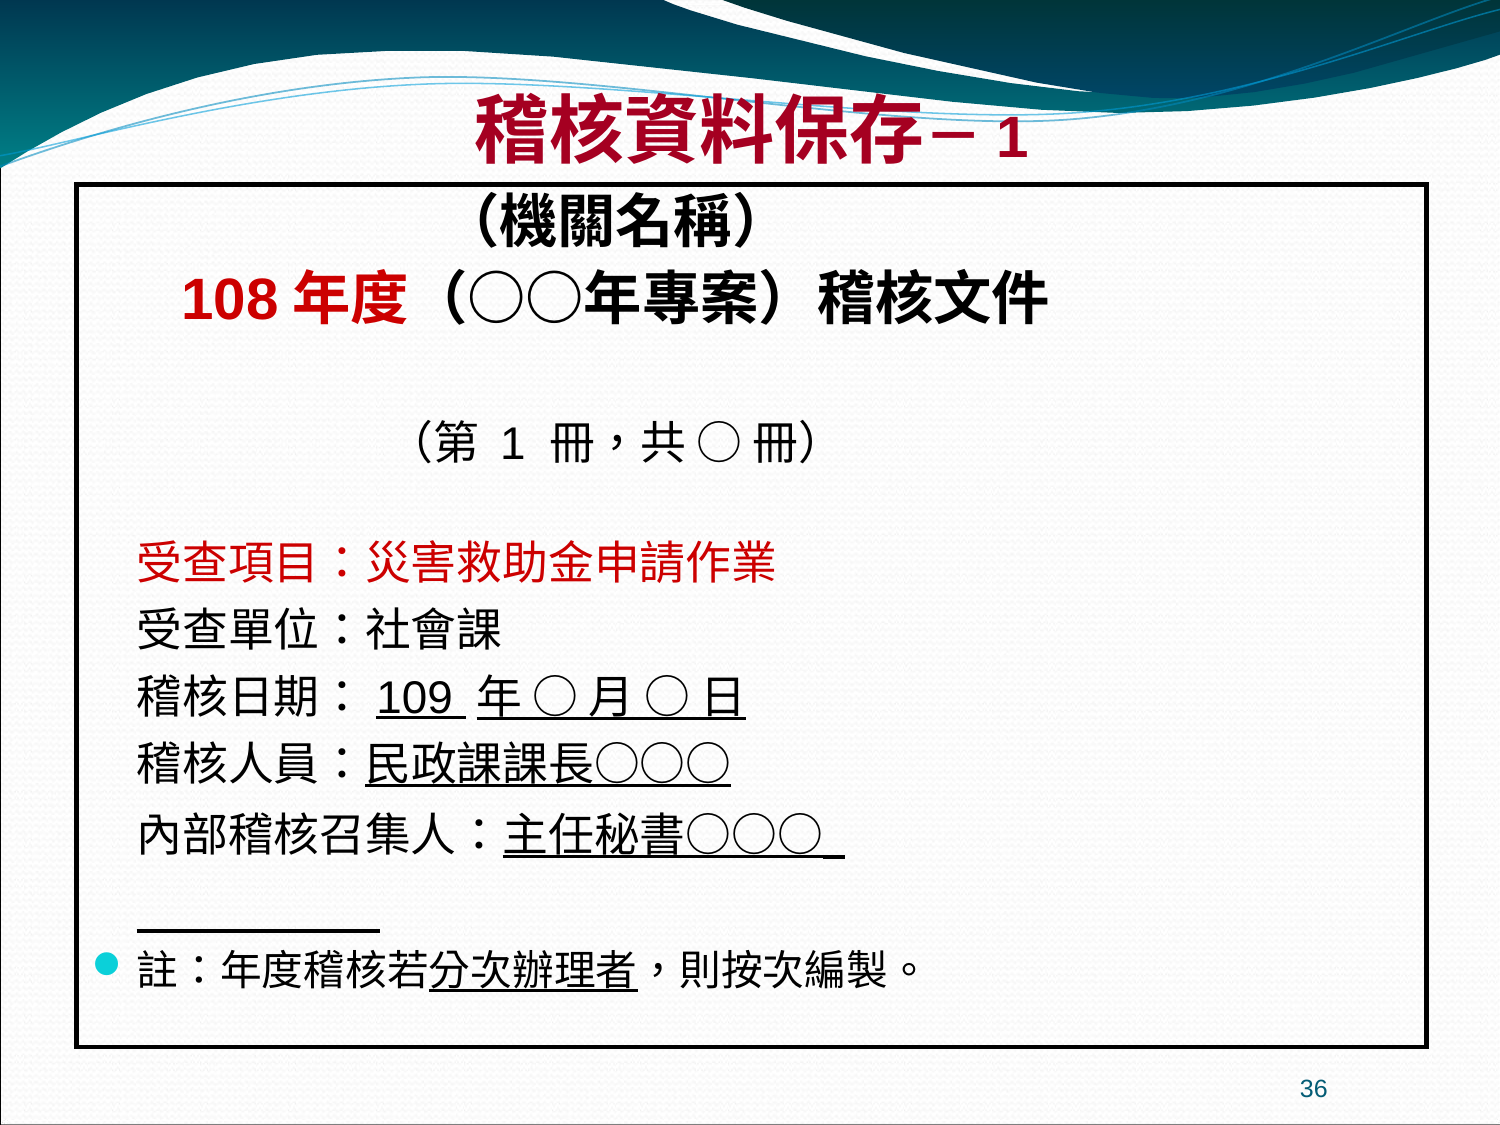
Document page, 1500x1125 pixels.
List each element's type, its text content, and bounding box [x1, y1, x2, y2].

title 稽核資料保存－1 [76, 31, 1427, 173]
list （機關名稱） 108年度（○○年專案）稽核文件 （第 1 冊，共 ○ 冊） 受查項目：災害救助金申請作業 受查單位：社會課 稽核日期：109 年 ○ 月 ○ 日 稽核人員：民政課課長○○○ 內部稽核召集人：主任秘書○○○ 註：年度稽核若分次辦理者，則按次編製。 [76, 184, 1427, 1047]
text_box [1299, 1049, 1426, 1103]
